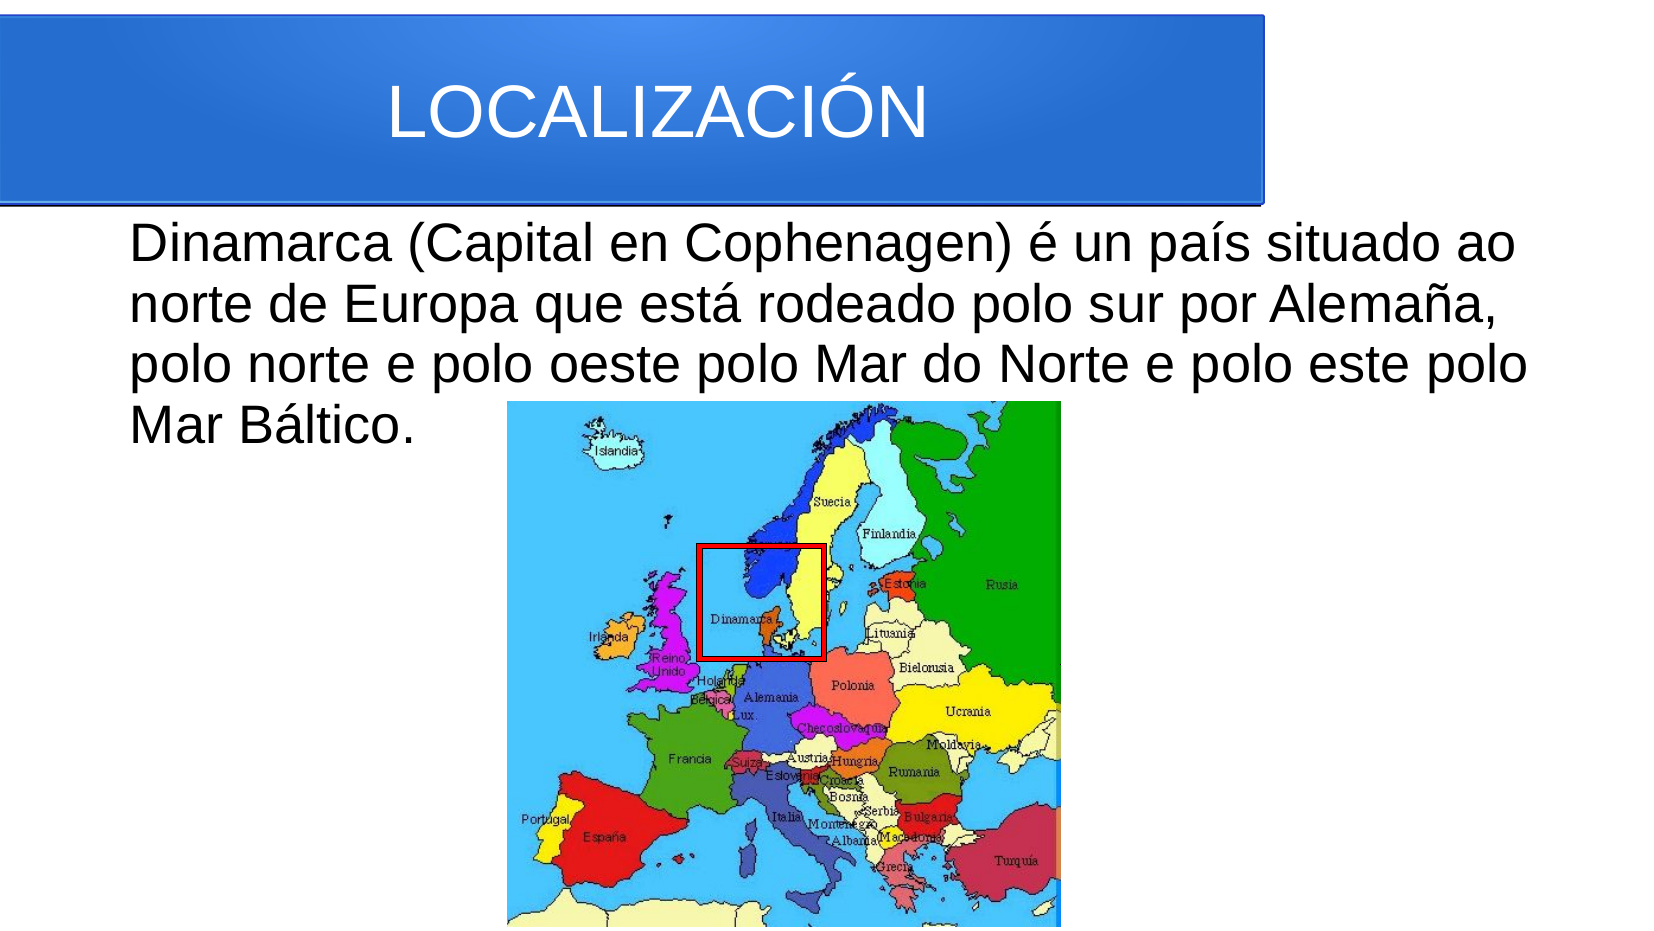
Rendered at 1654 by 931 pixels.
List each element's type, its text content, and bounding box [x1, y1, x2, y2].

text_box [696, 543, 827, 662]
picture [507, 401, 1061, 927]
list Dinamarca (Capital en Cophenagen) é un país situado ao norte de Europa que está rodeado polo sur por Alemaña, polo norte e polo oeste polo Mar do Norte e polo este polo Mar Báltico. [59, 212, 1548, 753]
title LOCALIZACIÓN [82, 35, 1235, 189]
